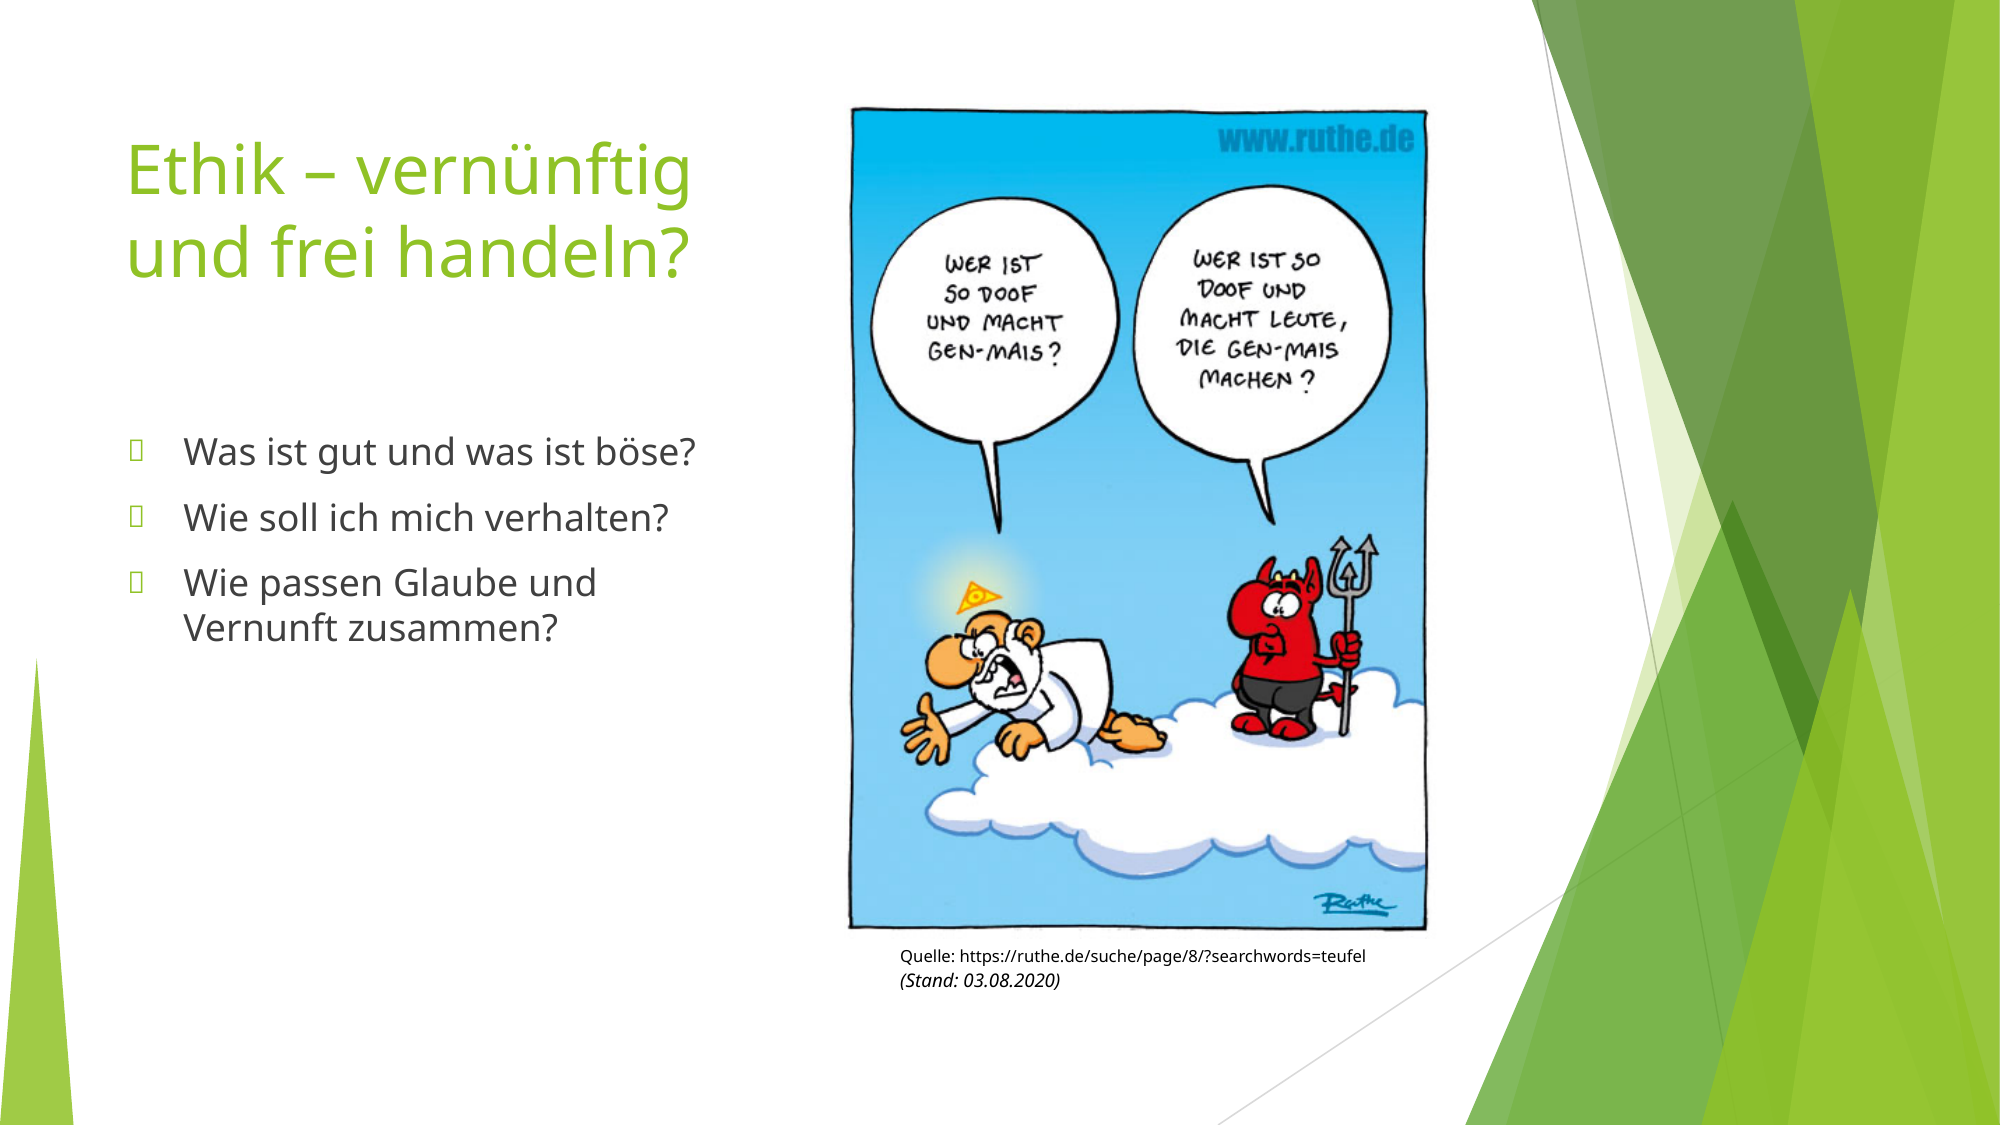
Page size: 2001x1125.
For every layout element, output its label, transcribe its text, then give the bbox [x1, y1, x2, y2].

picture [844, 103, 1438, 939]
title Ethik – vernünftig und frei handeln? [111, 99, 723, 317]
text_box Quelle: https://ruthe.de/suche/page/8/?searchwords=teufel (Stand: 03.08.2020) [885, 938, 1643, 999]
list Was ist gut und was ist böse? Wie soll ich mich verhalten? Wie passen Glaube und Vernunft zusammen? [112, 354, 723, 939]
